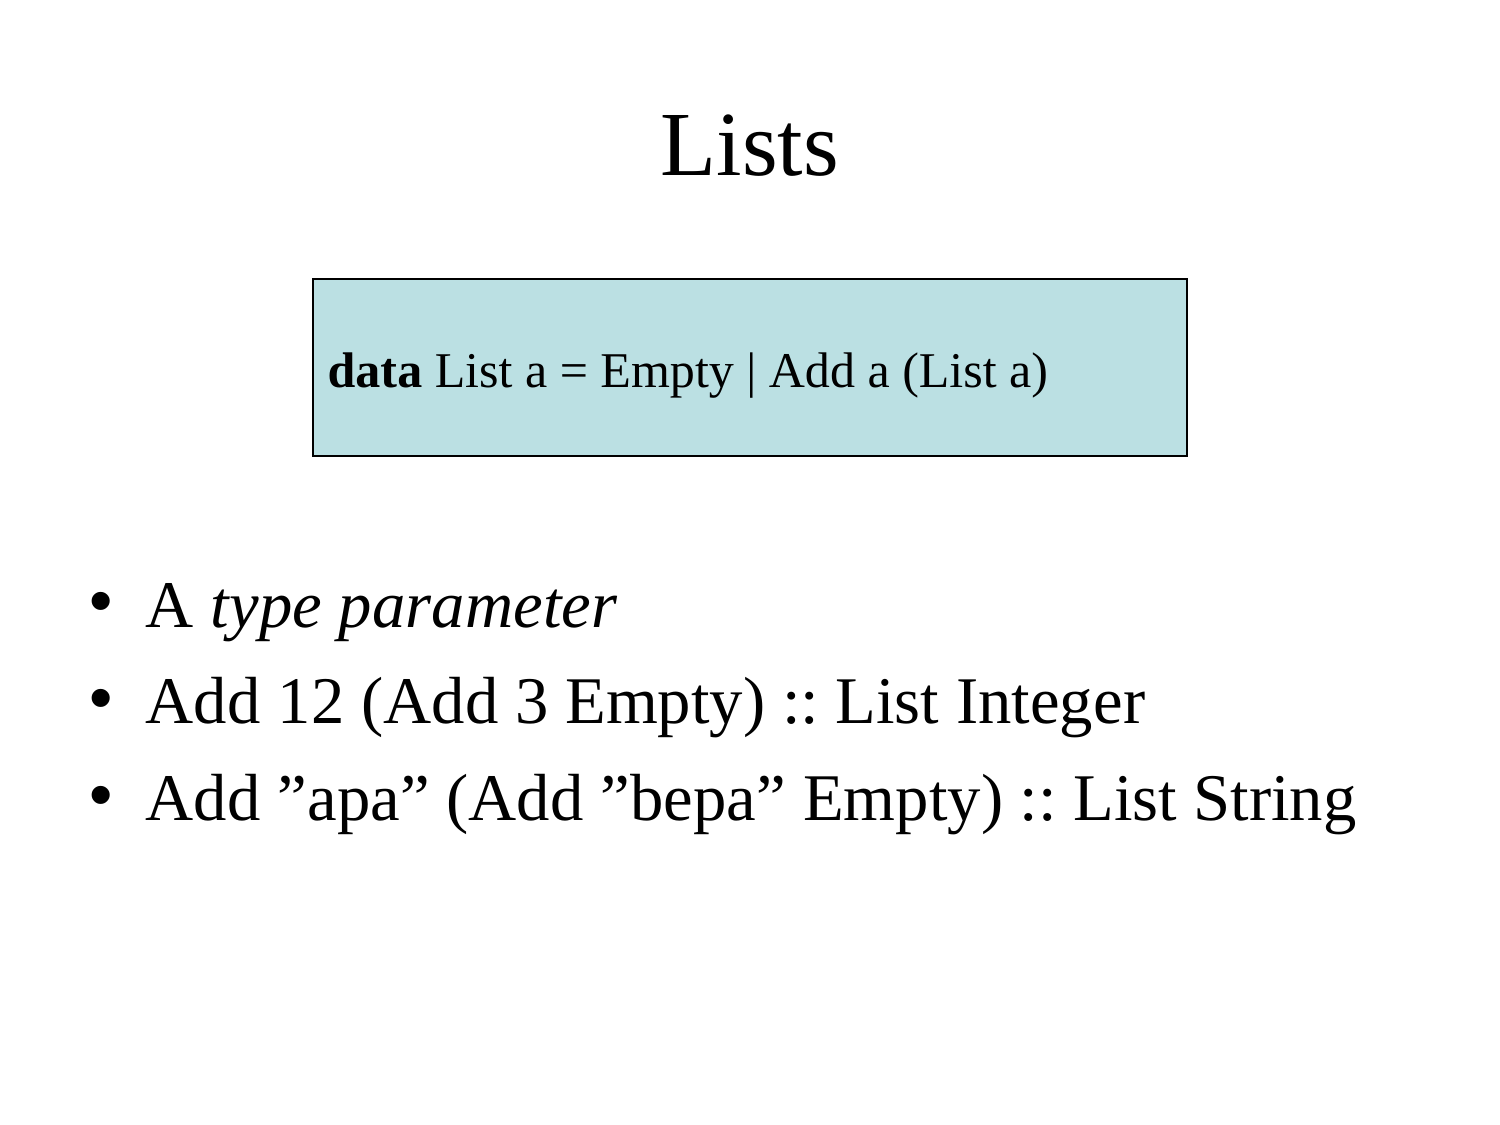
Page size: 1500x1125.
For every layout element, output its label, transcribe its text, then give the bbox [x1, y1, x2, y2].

text_box data List a = Empty | Add a (List a) [312, 278, 1188, 456]
list A type parameter Add 12 (Add 3 Empty) :: List Integer Add ”apa” (Add ”bepa” Empty) :: List String [75, 262, 1426, 1005]
title Lists [75, 45, 1426, 233]
